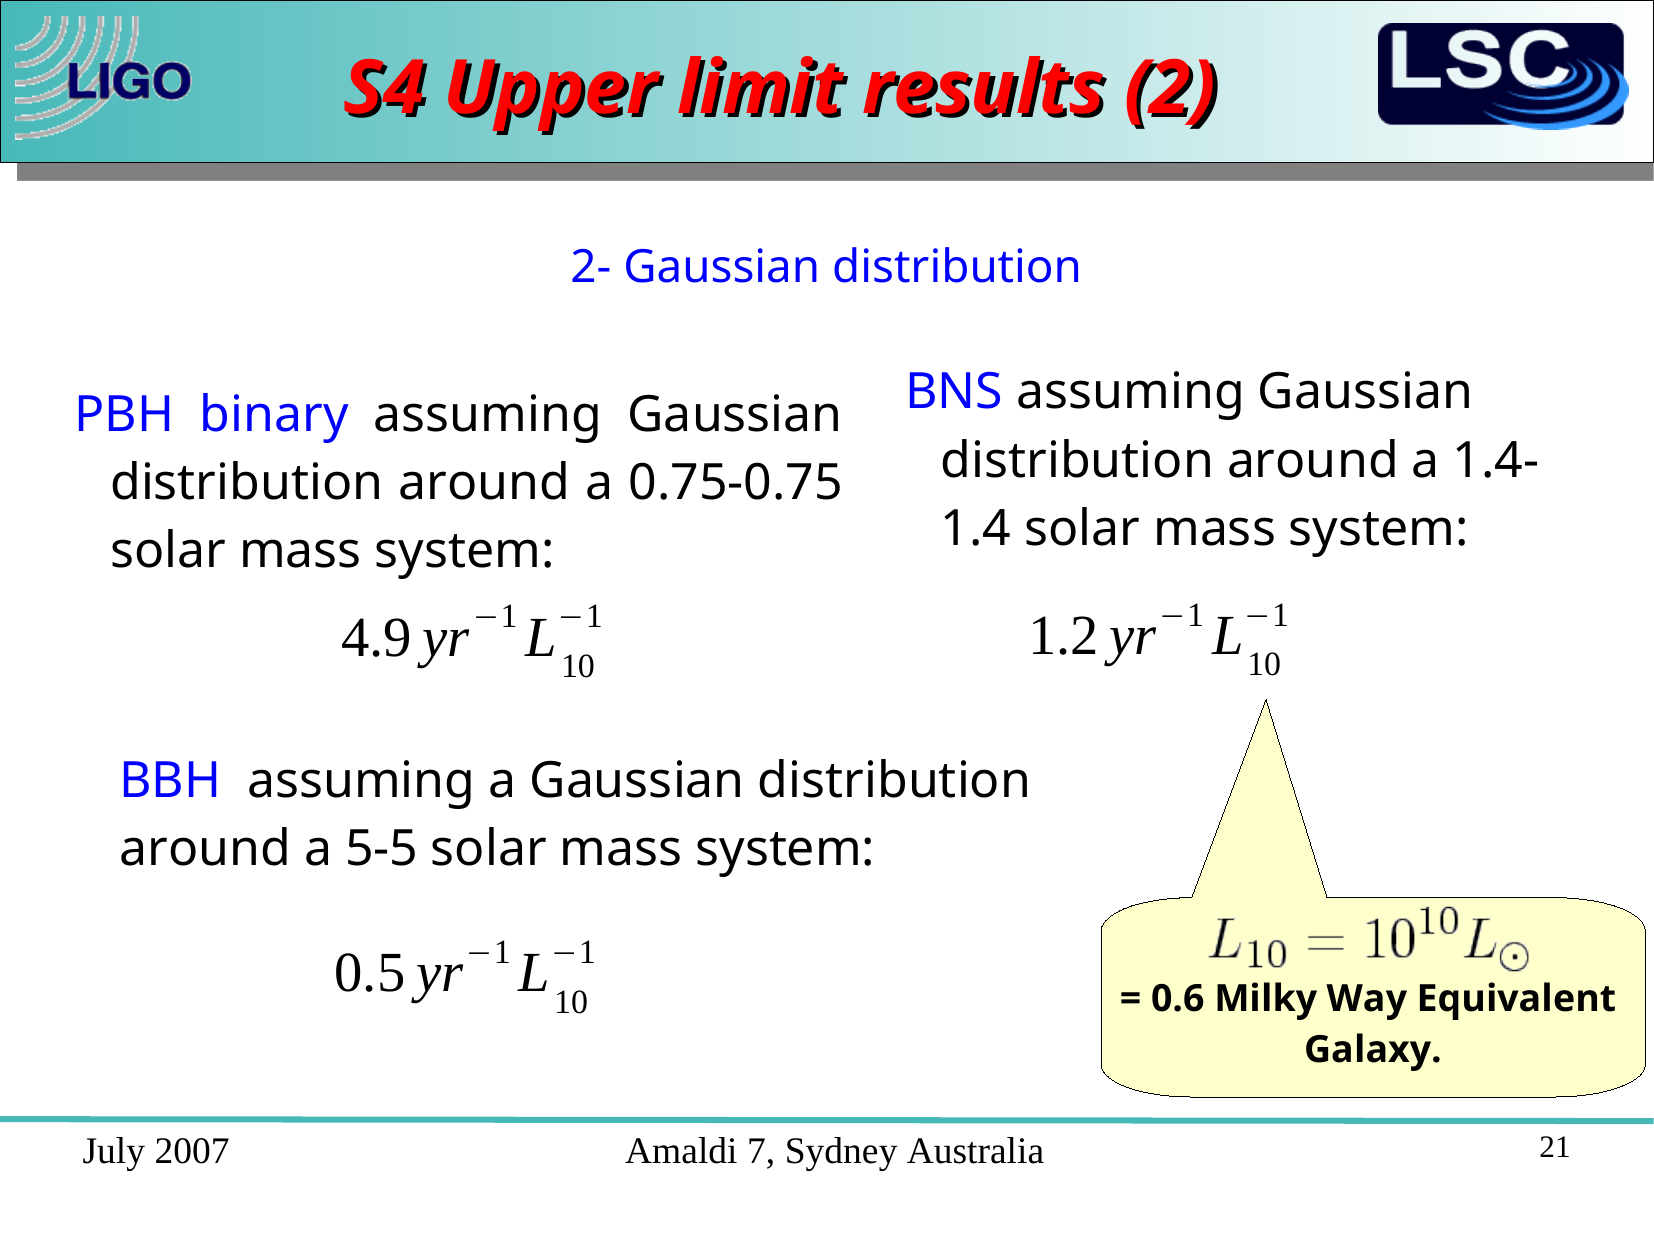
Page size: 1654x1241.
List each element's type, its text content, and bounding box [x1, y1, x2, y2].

chart [1013, 645, 1302, 686]
text_box PBH binary assuming Gaussian distribution around a 0.75-0.75 solar mass system: [24, 307, 858, 724]
picture [1378, 23, 1629, 130]
text_box BBH assuming a Gaussian distribution around a 5-5 solar mass system: [104, 736, 1130, 872]
picture [15, 16, 192, 140]
text_box 2- Gaussian distribution [177, 225, 1452, 331]
chart [320, 924, 608, 1023]
text_box = 0.6 Milky Way Equivalent Galaxy. [1101, 699, 1646, 1098]
text_box BNS assuming Gaussian distribution around a 1.4-1.4 solar mass system: [855, 348, 1610, 645]
picture [1205, 905, 1540, 974]
text_box S4 Upper limit results (2) [328, 25, 1304, 133]
chart [326, 588, 616, 688]
